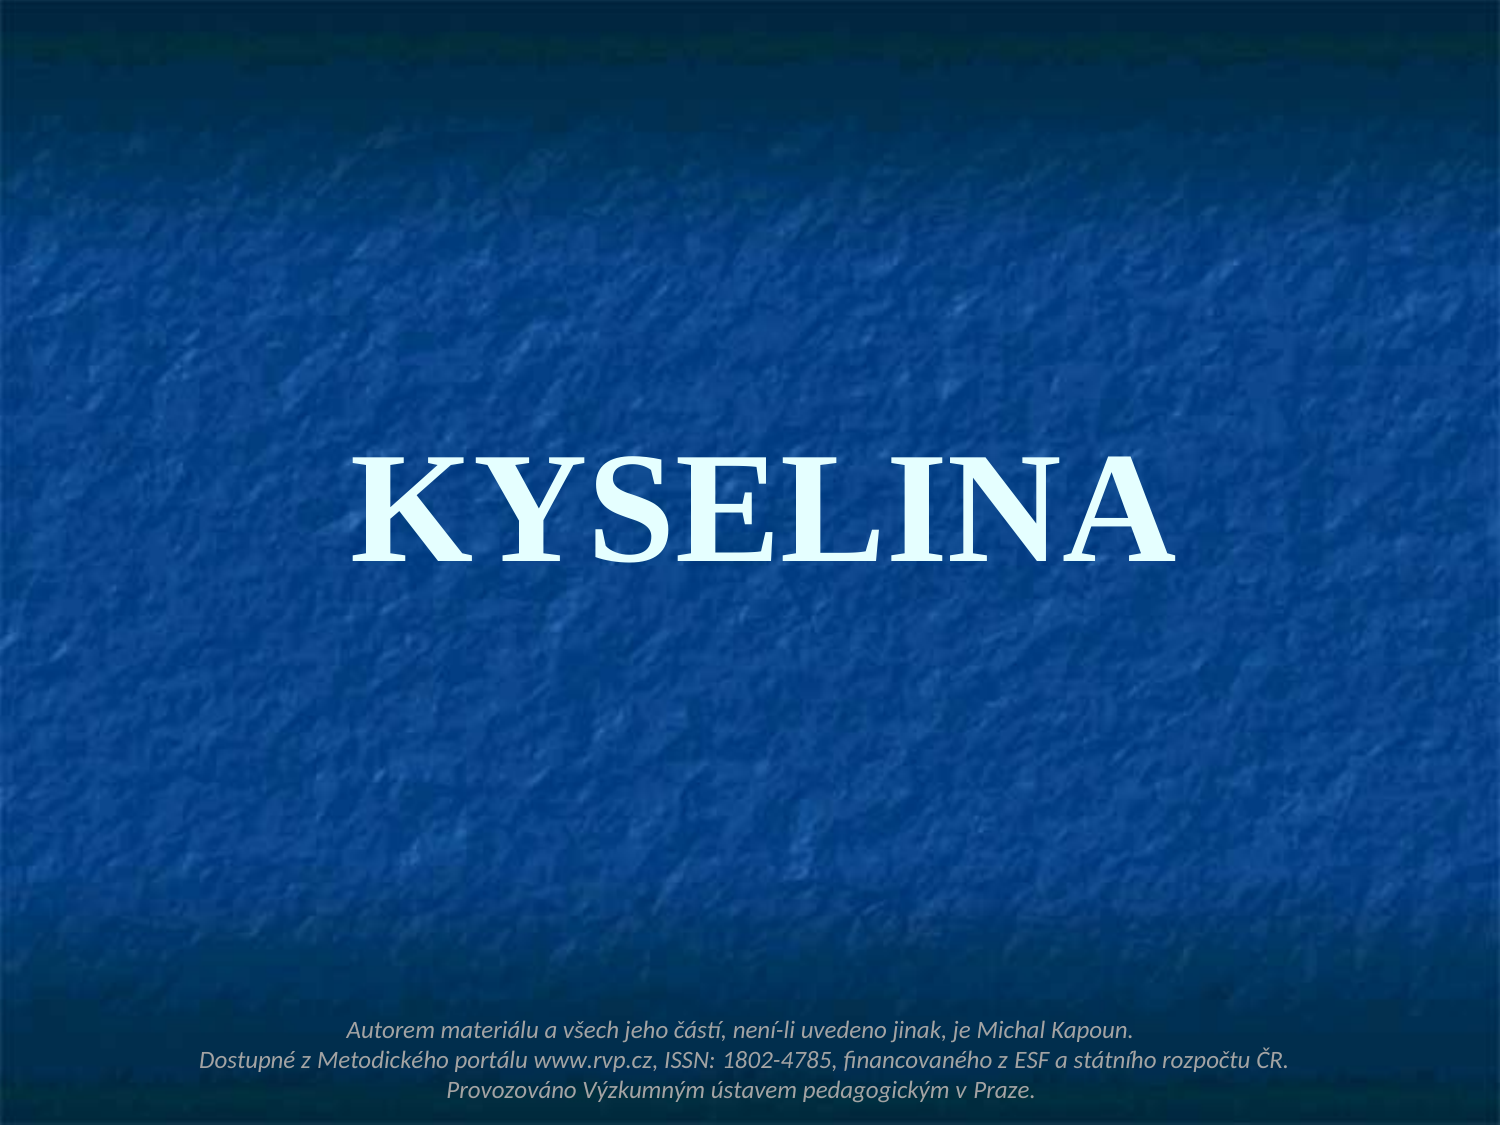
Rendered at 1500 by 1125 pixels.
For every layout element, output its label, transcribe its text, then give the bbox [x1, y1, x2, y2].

picture [0, 0, 1500, 1125]
title KYSELINA [88, 385, 1439, 611]
text_box Autorem materiálu a všech jeho částí, není-li uvedeno jinak, je Michal Kapoun. Dostupné z Metodického portálu www.rvp.cz, ISSN: 1802-4785, financovaného z ESF a státního rozpočtu ČR. Provozováno Výzkumným ústavem pedagogickým v Praze. [147, 1011, 1341, 1106]
